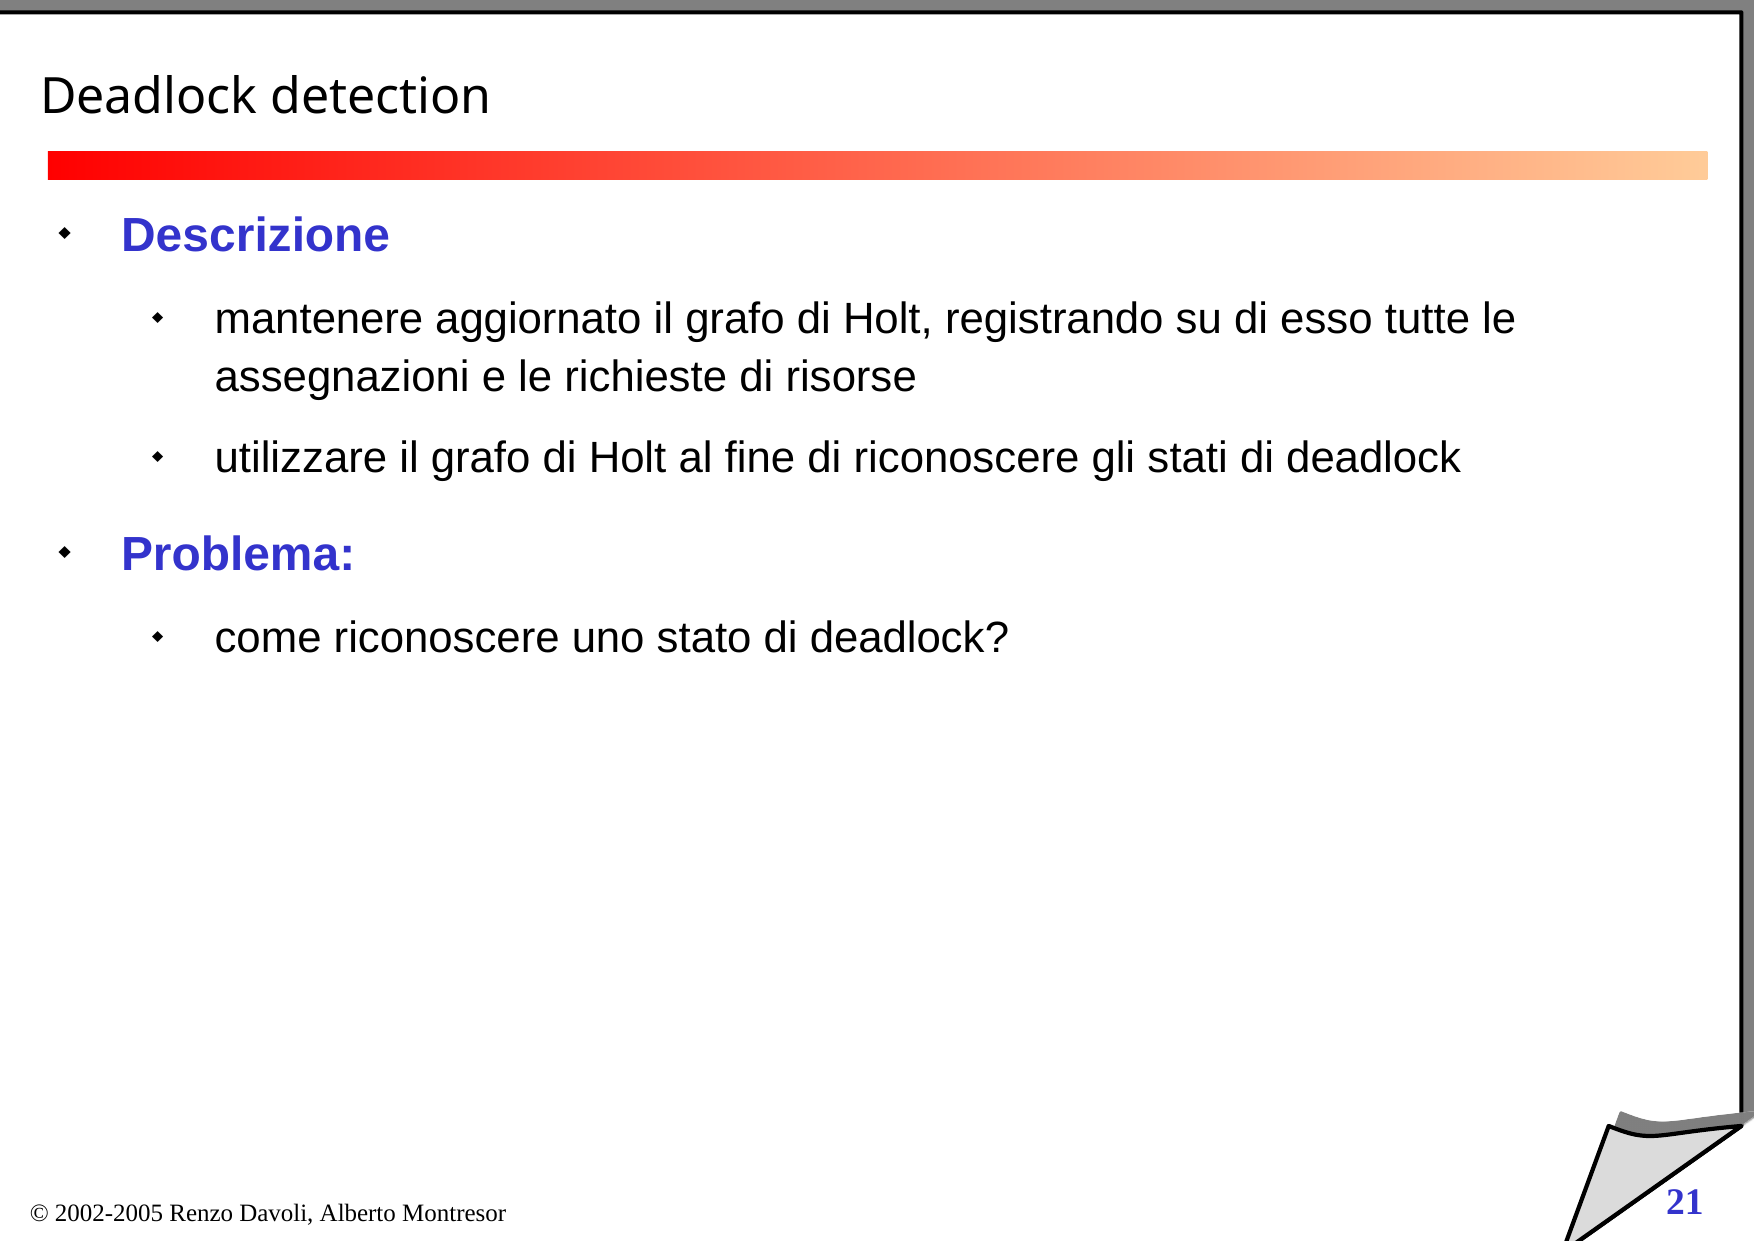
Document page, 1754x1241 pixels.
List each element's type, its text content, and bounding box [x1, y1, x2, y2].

title Deadlock detection [40, 49, 1714, 144]
list Descrizione mantenere aggiornato il grafo di Holt, registrando su di esso tutte le assegnazioni e le richieste di risorse utilizzare il grafo di Holt al fine di riconoscere gli stati di deadlock Problema: come riconoscere uno stato di deadlock? [58, 206, 1696, 815]
text_box q [750, 152, 754, 179]
